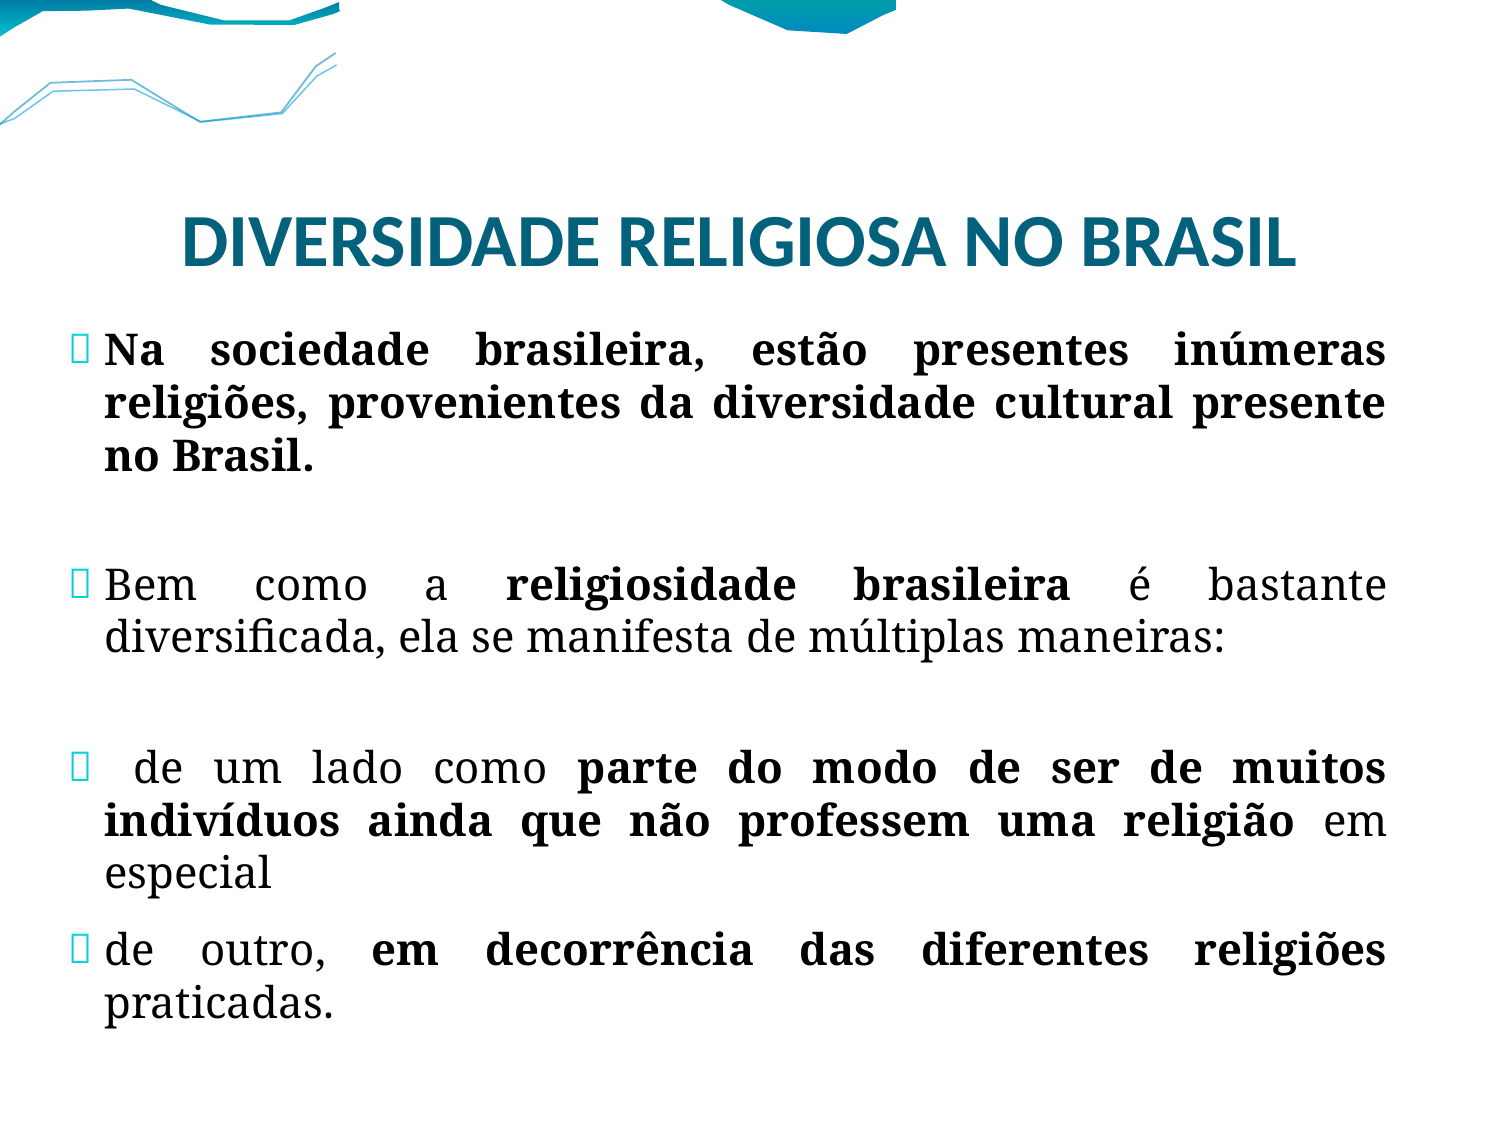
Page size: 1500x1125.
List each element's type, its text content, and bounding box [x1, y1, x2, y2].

title DIVERSIDADE RELIGIOSA NO BRASIL [64, 184, 1415, 242]
list Na sociedade brasileira, estão presentes inúmeras religiões, provenientes da diversidade cultural presente no Brasil. Bem como a religiosidade brasileira é bastante diversificada, ela se manifesta de múltiplas maneiras: de um lado como parte do modo de ser de muitos indivíduos ainda que não professem uma religião em especial de outro, em decorrência das diferentes religiões praticadas. [53, 314, 1404, 1035]
